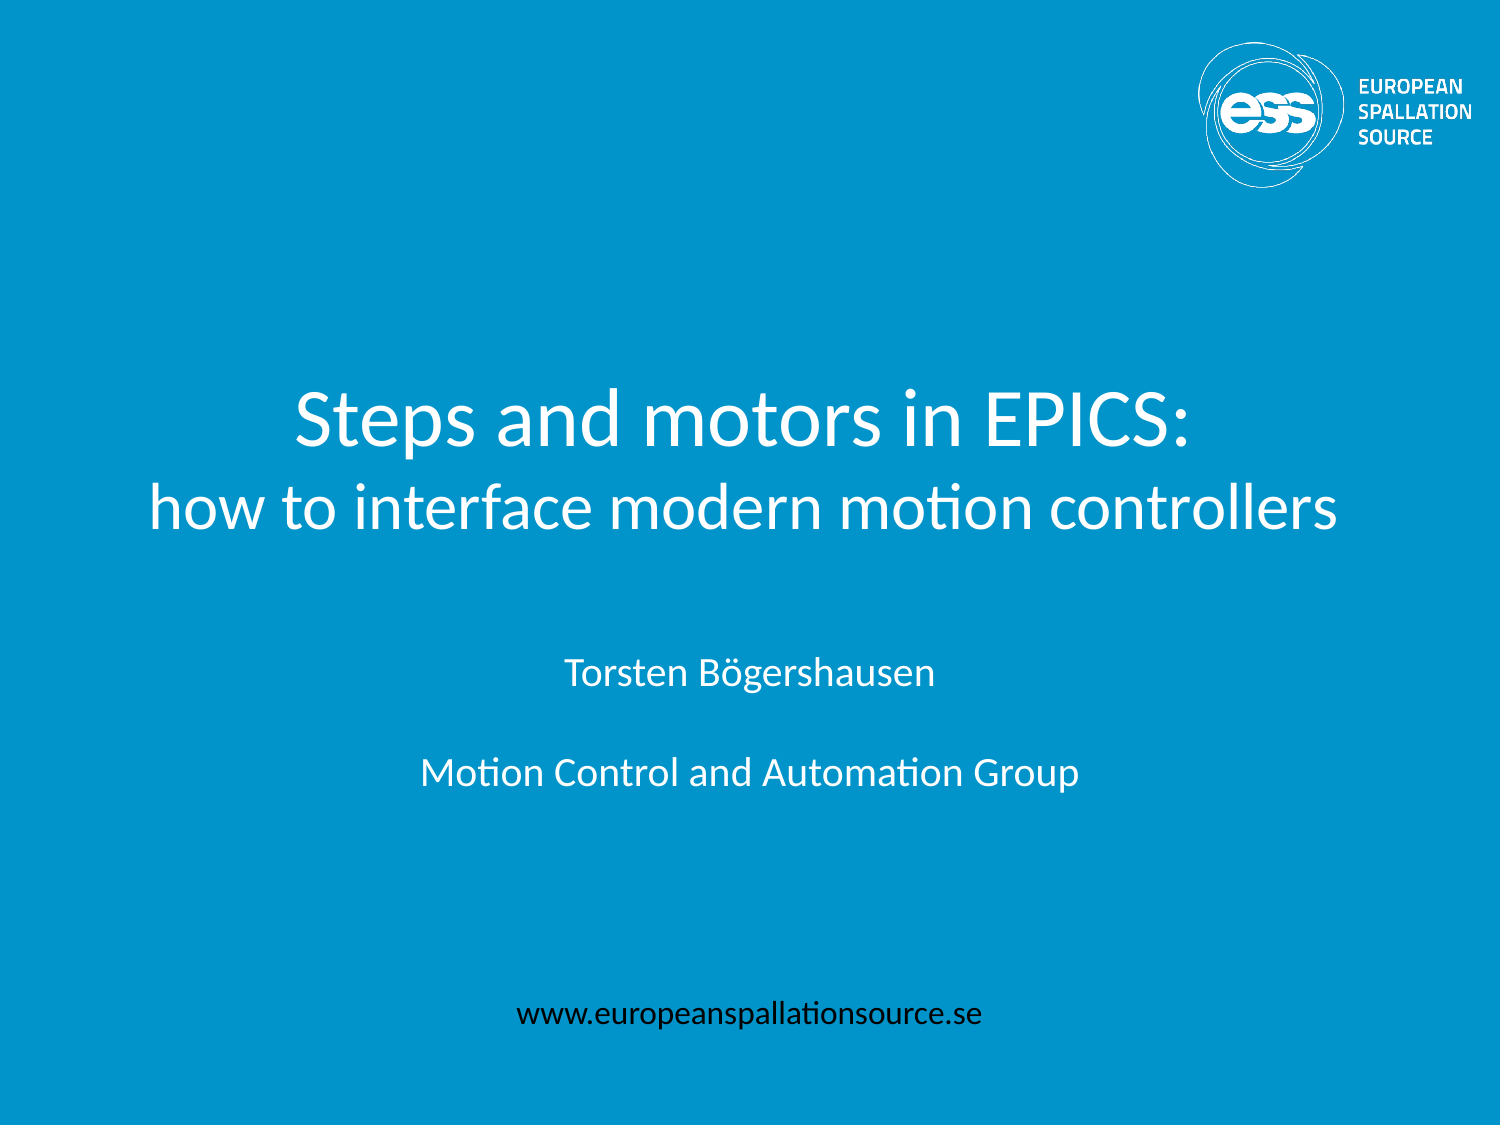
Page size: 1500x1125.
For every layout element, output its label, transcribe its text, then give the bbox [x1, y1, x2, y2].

picture [1402, 79, 1409, 91]
picture [1371, 130, 1381, 144]
picture [1461, 105, 1465, 118]
picture [1221, 93, 1315, 133]
picture [1386, 79, 1395, 93]
picture [1411, 130, 1420, 144]
picture [1413, 79, 1422, 93]
picture [1371, 105, 1380, 118]
picture [1383, 105, 1393, 118]
subtitle Torsten Bögershausen Motion Control and Automation Group [225, 637, 1275, 925]
picture [1446, 105, 1457, 119]
picture [1360, 79, 1368, 93]
picture [1385, 130, 1395, 144]
picture [1398, 80, 1406, 93]
picture [1396, 105, 1403, 118]
picture [1417, 105, 1427, 118]
title Steps and motors in EPICS: how to interface modern motion controllers [106, 355, 1382, 597]
picture [1360, 130, 1367, 144]
text_box www.europeanspallationsource.se [374, 975, 1125, 1039]
picture [1437, 79, 1447, 93]
picture [1372, 79, 1381, 93]
picture [1455, 79, 1461, 93]
picture [1450, 79, 1455, 93]
picture [1360, 112, 1367, 119]
picture [1399, 130, 1408, 144]
picture [1360, 105, 1367, 111]
picture [1429, 105, 1438, 118]
picture [1424, 130, 1432, 144]
picture [1407, 105, 1414, 118]
picture [1466, 105, 1470, 118]
picture [1426, 79, 1434, 93]
